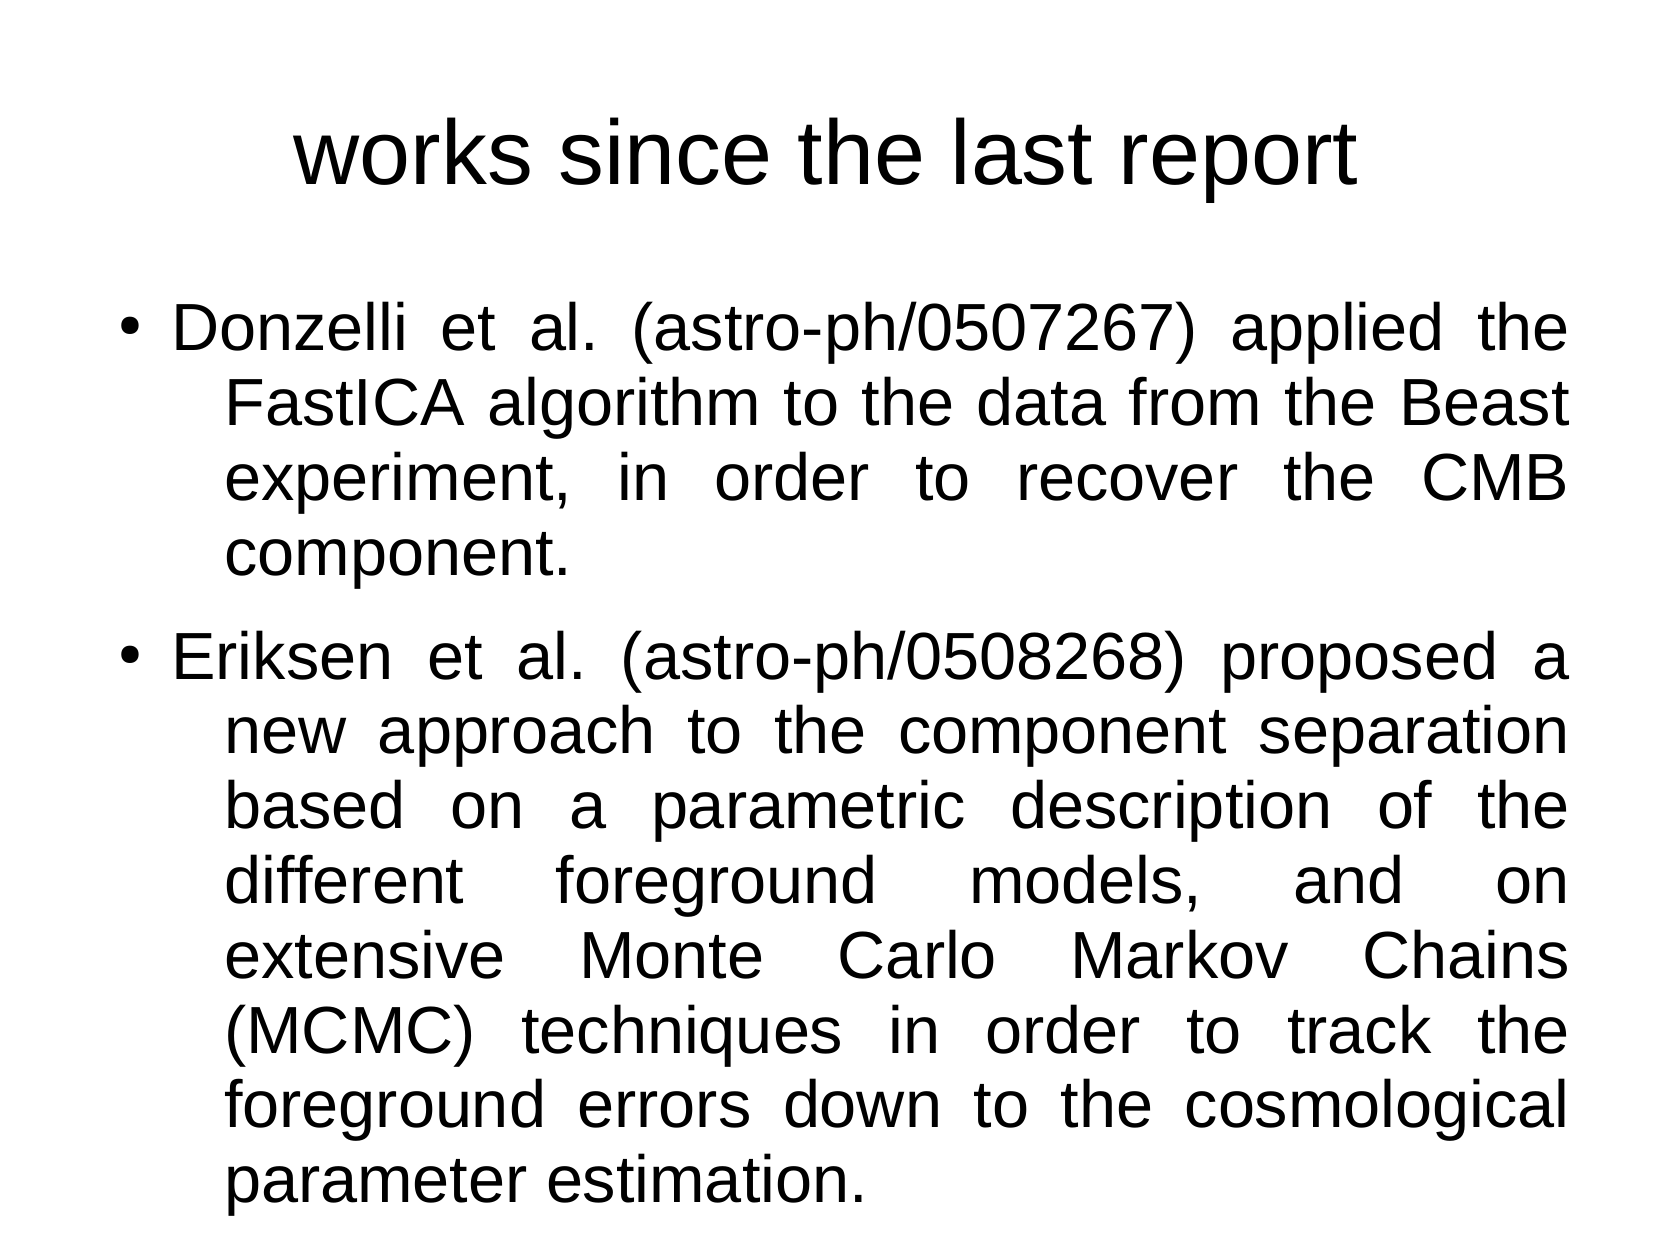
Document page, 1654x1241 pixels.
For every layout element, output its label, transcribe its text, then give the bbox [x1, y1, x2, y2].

list Donzelli et al. (astro-ph/0507267) applied the FastICA algorithm to the data from the Beast experiment, in order to recover the CMB component. Eriksen et al. (astro-ph/0508268) proposed a new approach to the component separation based on a parametric description of the different foreground models, and on extensive Monte Carlo Markov Chains (MCMC) techniques in order to track the foreground errors down to the cosmological parameter estimation. [82, 290, 1571, 1217]
title works since the last report [82, 49, 1571, 257]
